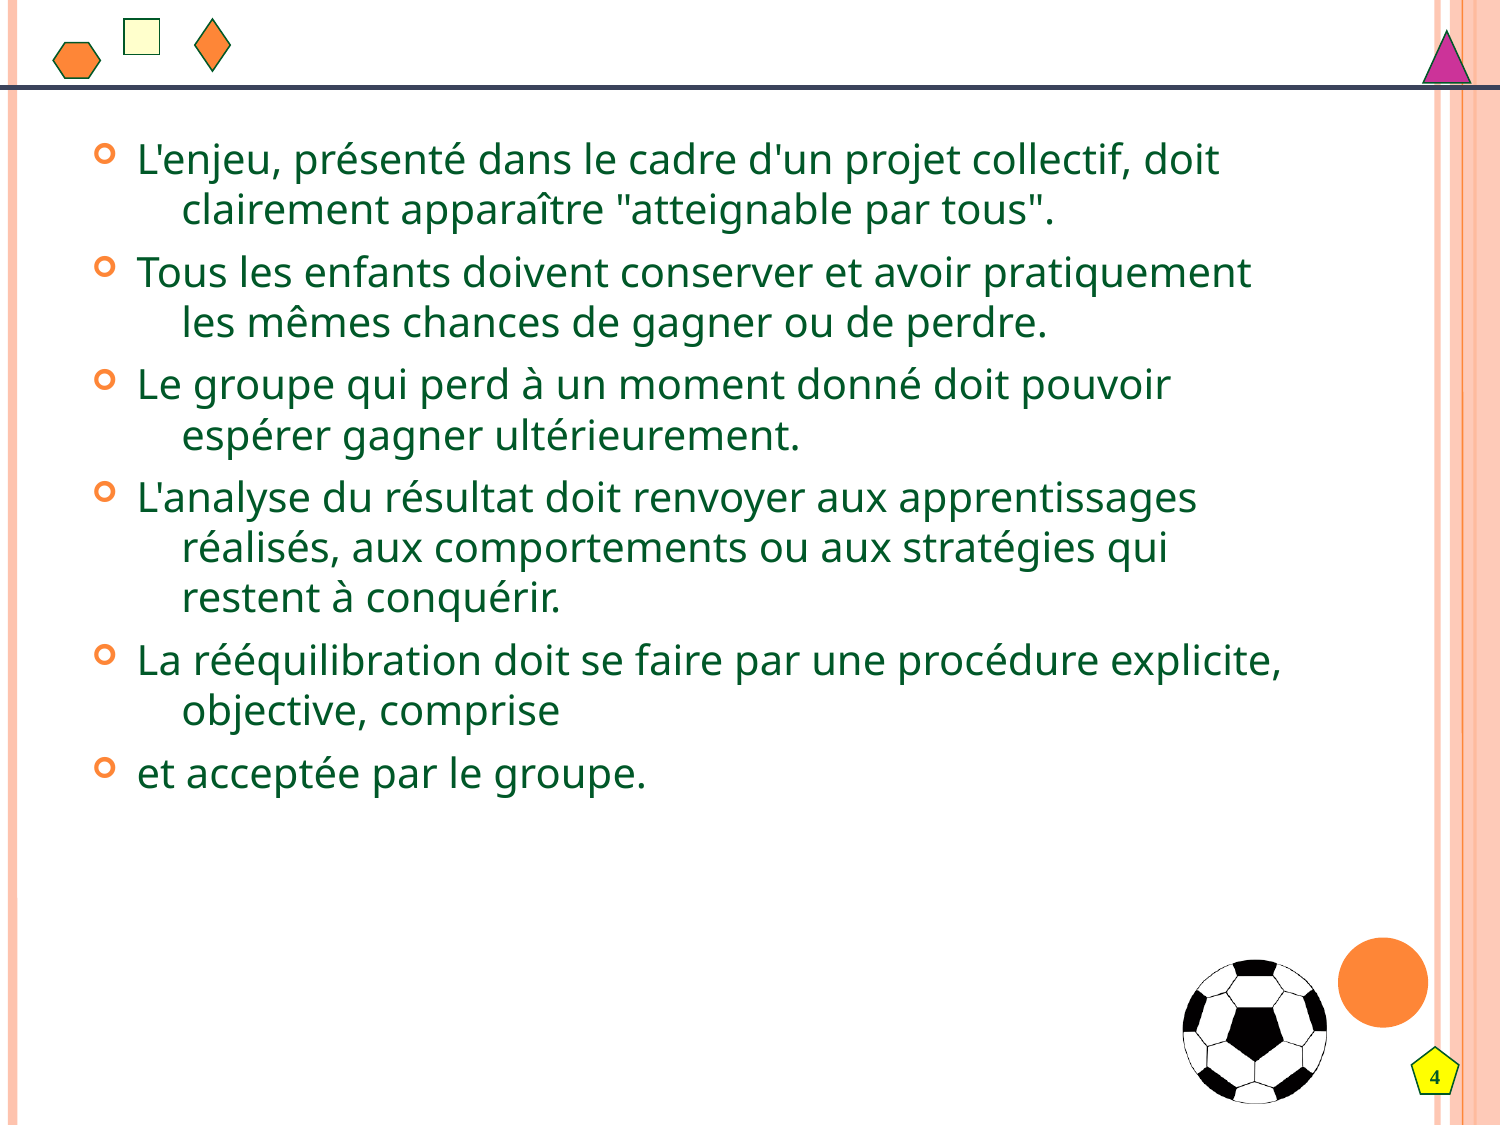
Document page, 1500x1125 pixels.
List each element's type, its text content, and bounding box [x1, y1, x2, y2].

picture [1175, 952, 1334, 1111]
list L'enjeu, présenté dans le cadre d'un projet collectif, doit clairement apparaître "atteignable par tous". Tous les enfants doivent conserver et avoir pratiquement les mêmes chances de gagner ou de perdre. Le groupe qui perd à un moment donné doit pouvoir espérer gagner ultérieurement. L'analyse du résultat doit renvoyer aux apprentissages réalisés, aux comportements ou aux stratégies qui restent à conquérir. La rééquilibration doit se faire par une procédure explicite, objective, comprise et acceptée par le groupe. [76, 125, 1302, 925]
